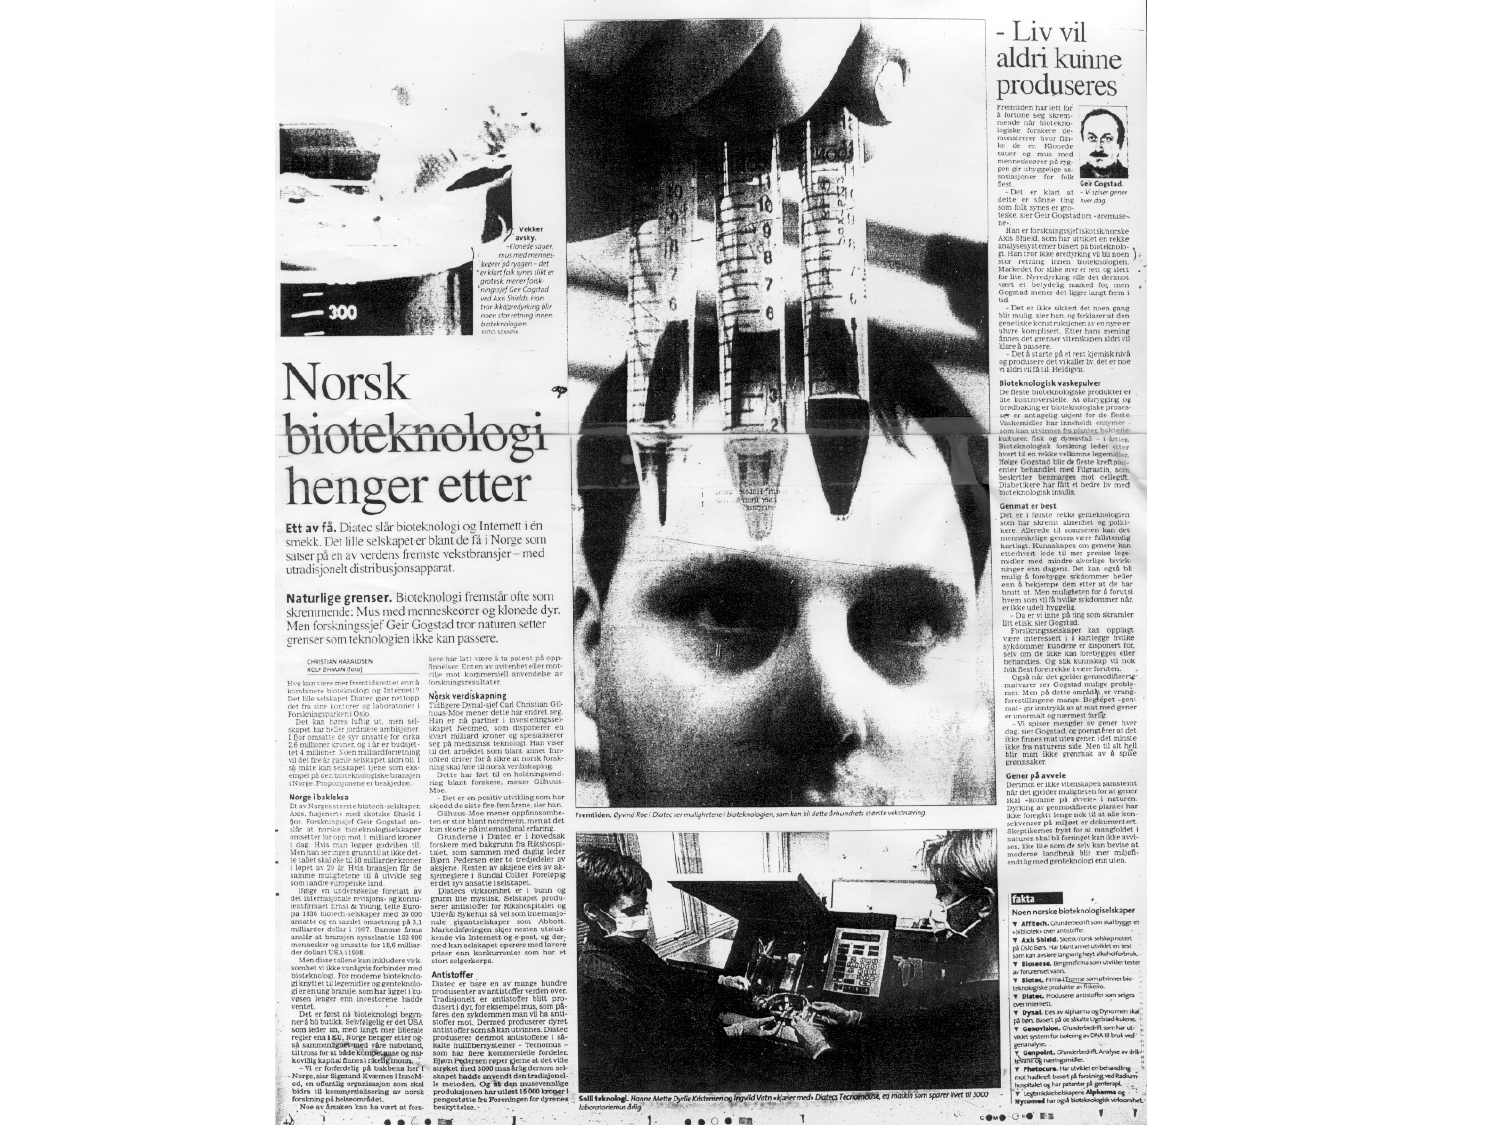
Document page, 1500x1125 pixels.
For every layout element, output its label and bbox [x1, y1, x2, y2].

picture [275, 0, 1147, 1125]
